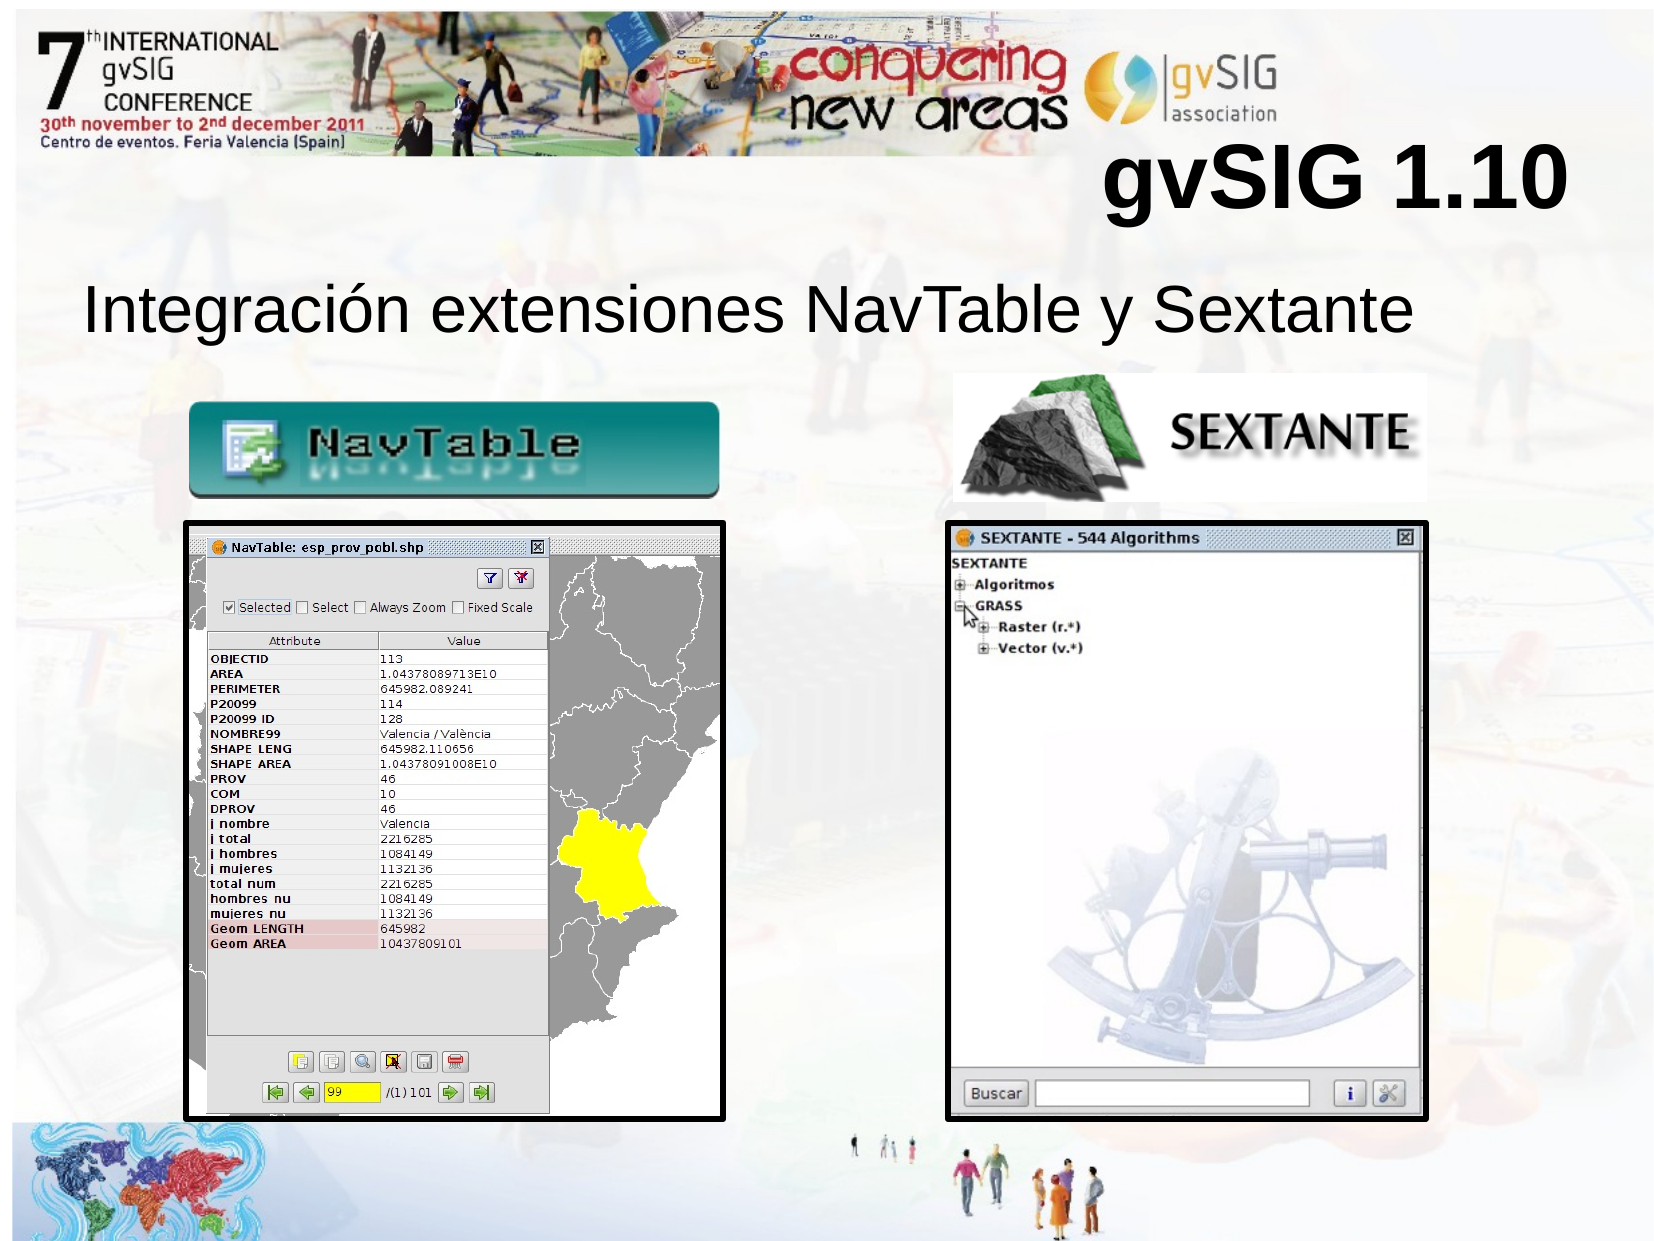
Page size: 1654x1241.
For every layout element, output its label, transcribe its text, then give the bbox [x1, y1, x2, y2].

picture [12, 9, 1654, 1241]
list Integración extensiones NavTable y Sextante [82, 272, 1571, 1091]
title gvSIG 1.10 [82, 73, 1571, 272]
